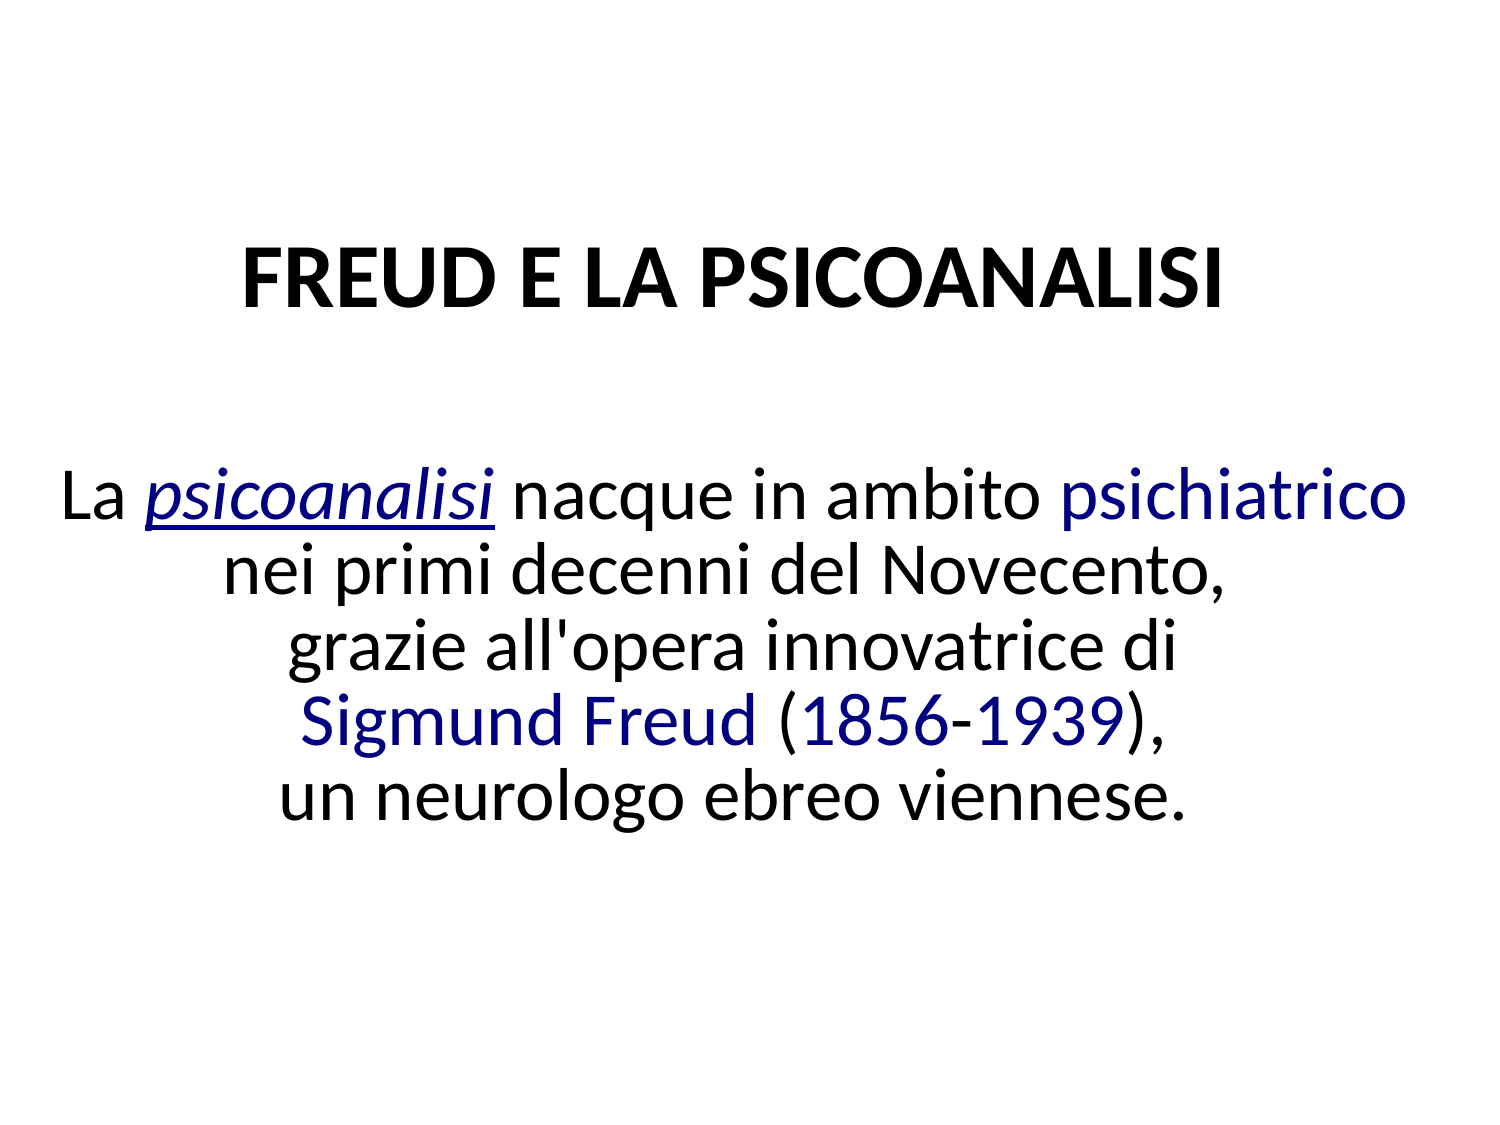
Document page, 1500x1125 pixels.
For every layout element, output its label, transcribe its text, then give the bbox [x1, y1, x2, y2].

title FREUD E LA PSICOANALISI La psicoanalisi nacque in ambito psichiatrico nei primi decenni del Novecento, grazie all'opera innovatrice di Sigmund Freud (1856-1939), un neurologo ebreo viennese. [59, 88, 1409, 914]
